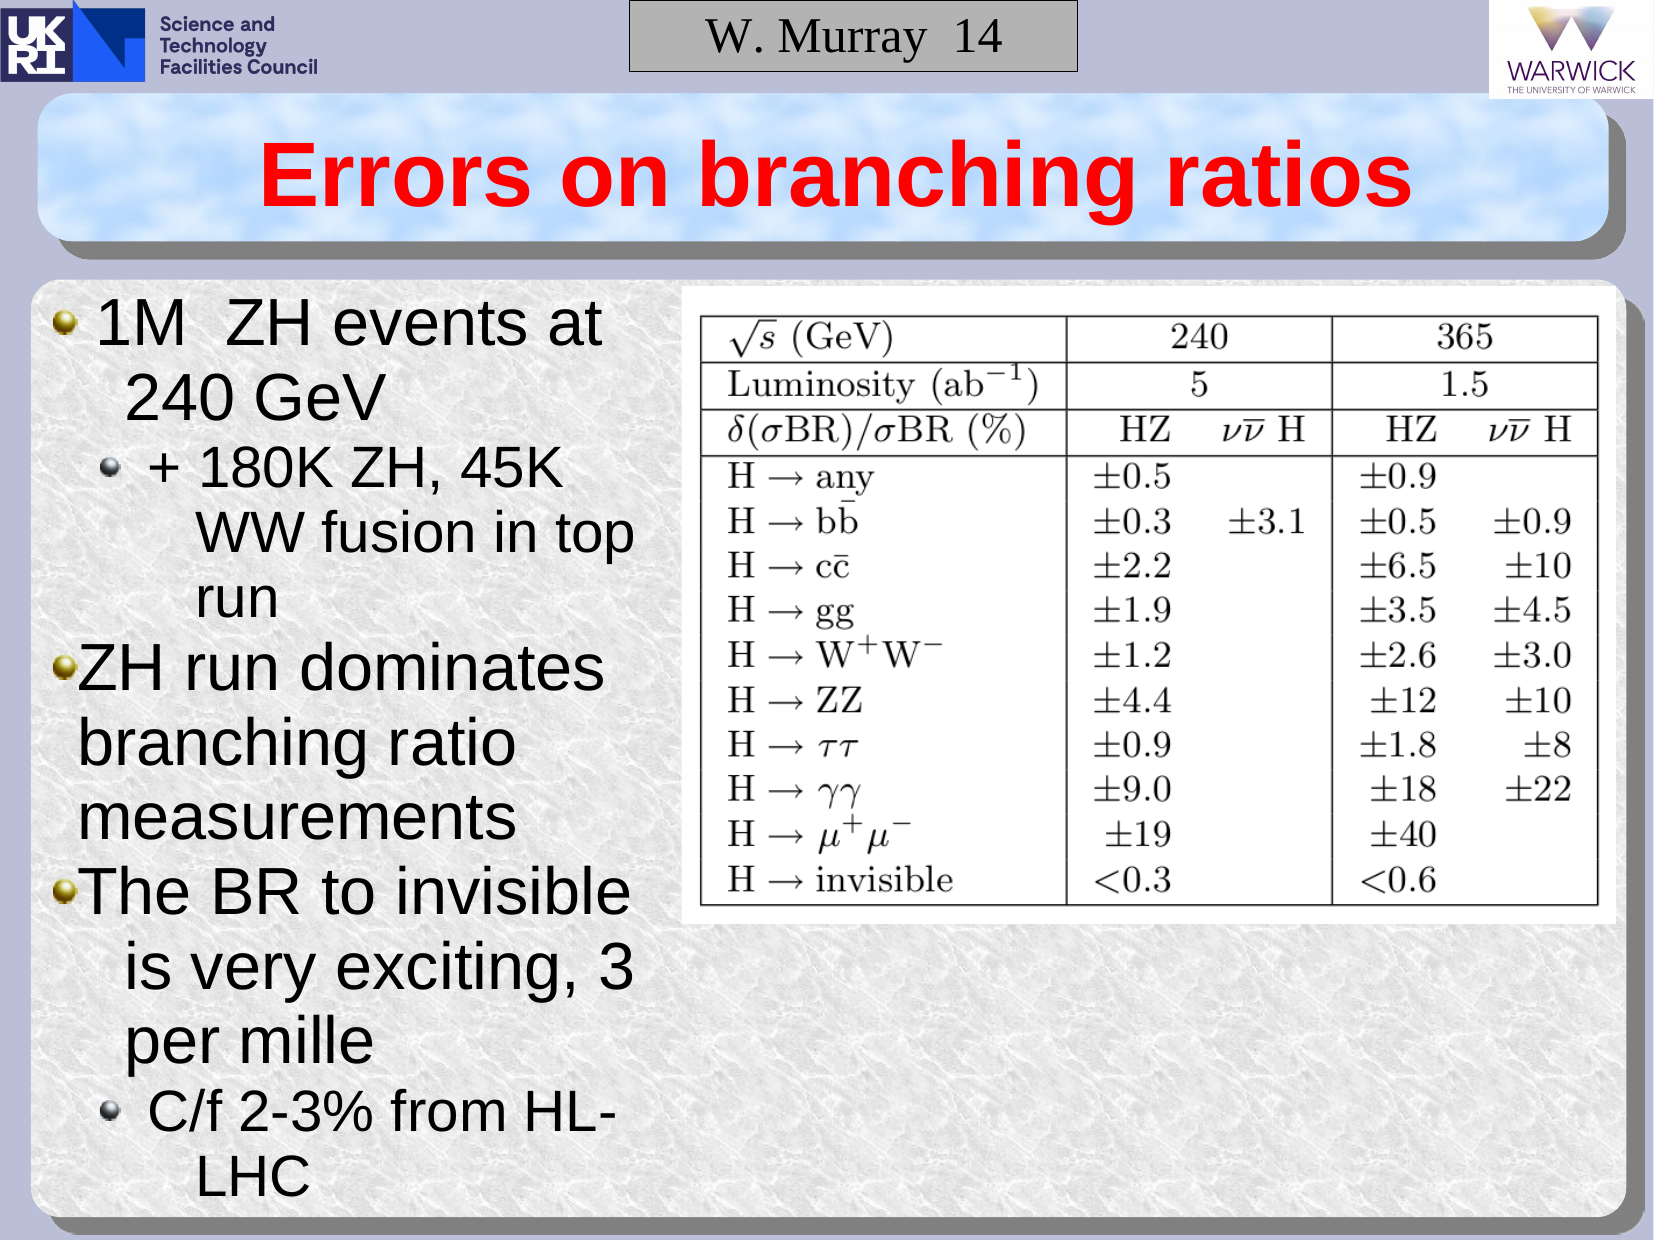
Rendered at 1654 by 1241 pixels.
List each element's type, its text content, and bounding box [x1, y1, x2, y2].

picture [37, 0, 1654, 242]
title Errors on branching ratios [90, 101, 1584, 249]
picture [30, 279, 1627, 1218]
list 1M ZH events at 240 GeV + 180K ZH, 45K WW fusion in top run ZH run dominates branching ratio measurements The BR to invisible is very exciting, 3 per mille C/f 2-3% from HL-LHC [53, 285, 688, 1241]
picture [0, 0, 317, 82]
